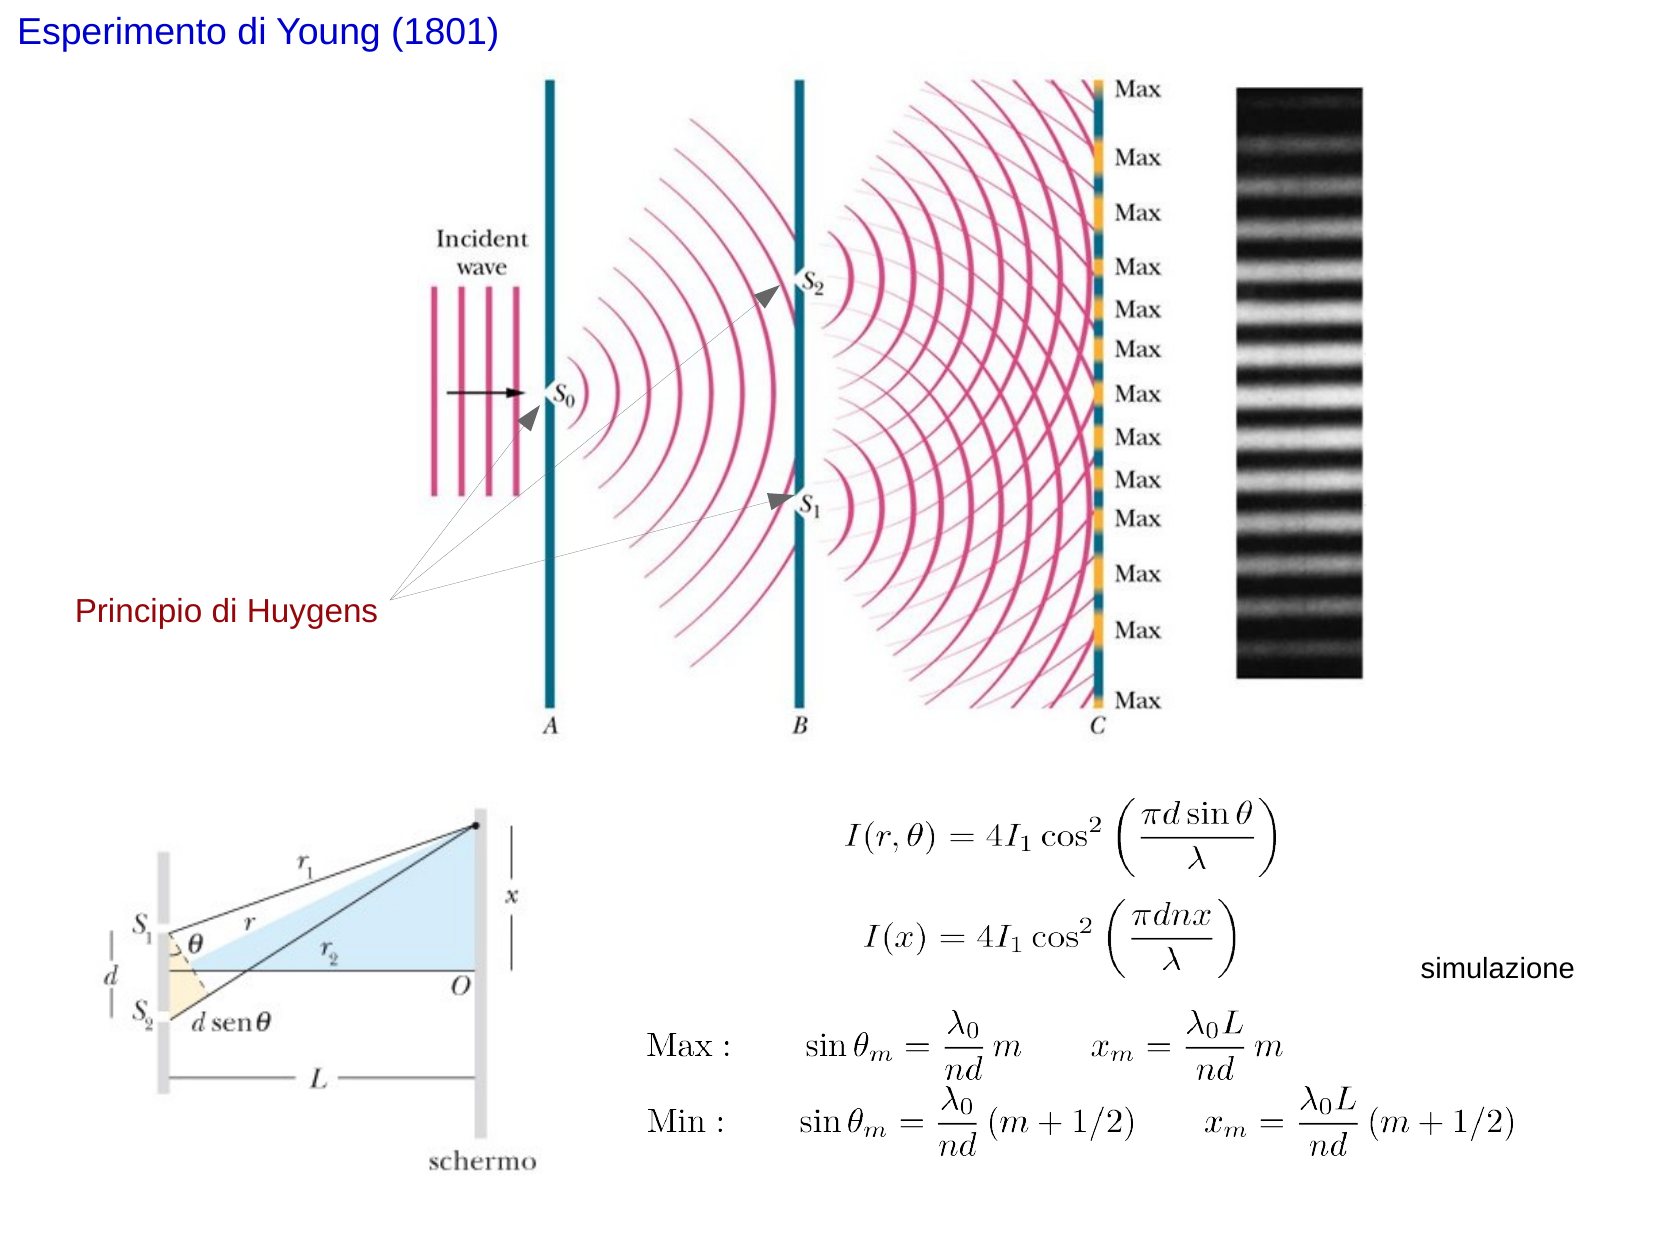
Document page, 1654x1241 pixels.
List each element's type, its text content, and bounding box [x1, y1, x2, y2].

picture [844, 794, 1276, 877]
text_box Esperimento di Young (1801) [2, 3, 721, 61]
picture [863, 895, 1237, 978]
text_box simulazione [1405, 945, 1591, 993]
picture [647, 1083, 1516, 1156]
picture [417, 51, 1366, 745]
picture [647, 1007, 1285, 1080]
picture [81, 801, 547, 1183]
picture [417, 474, 548, 592]
text_box Principio di Huygens [60, 585, 394, 637]
